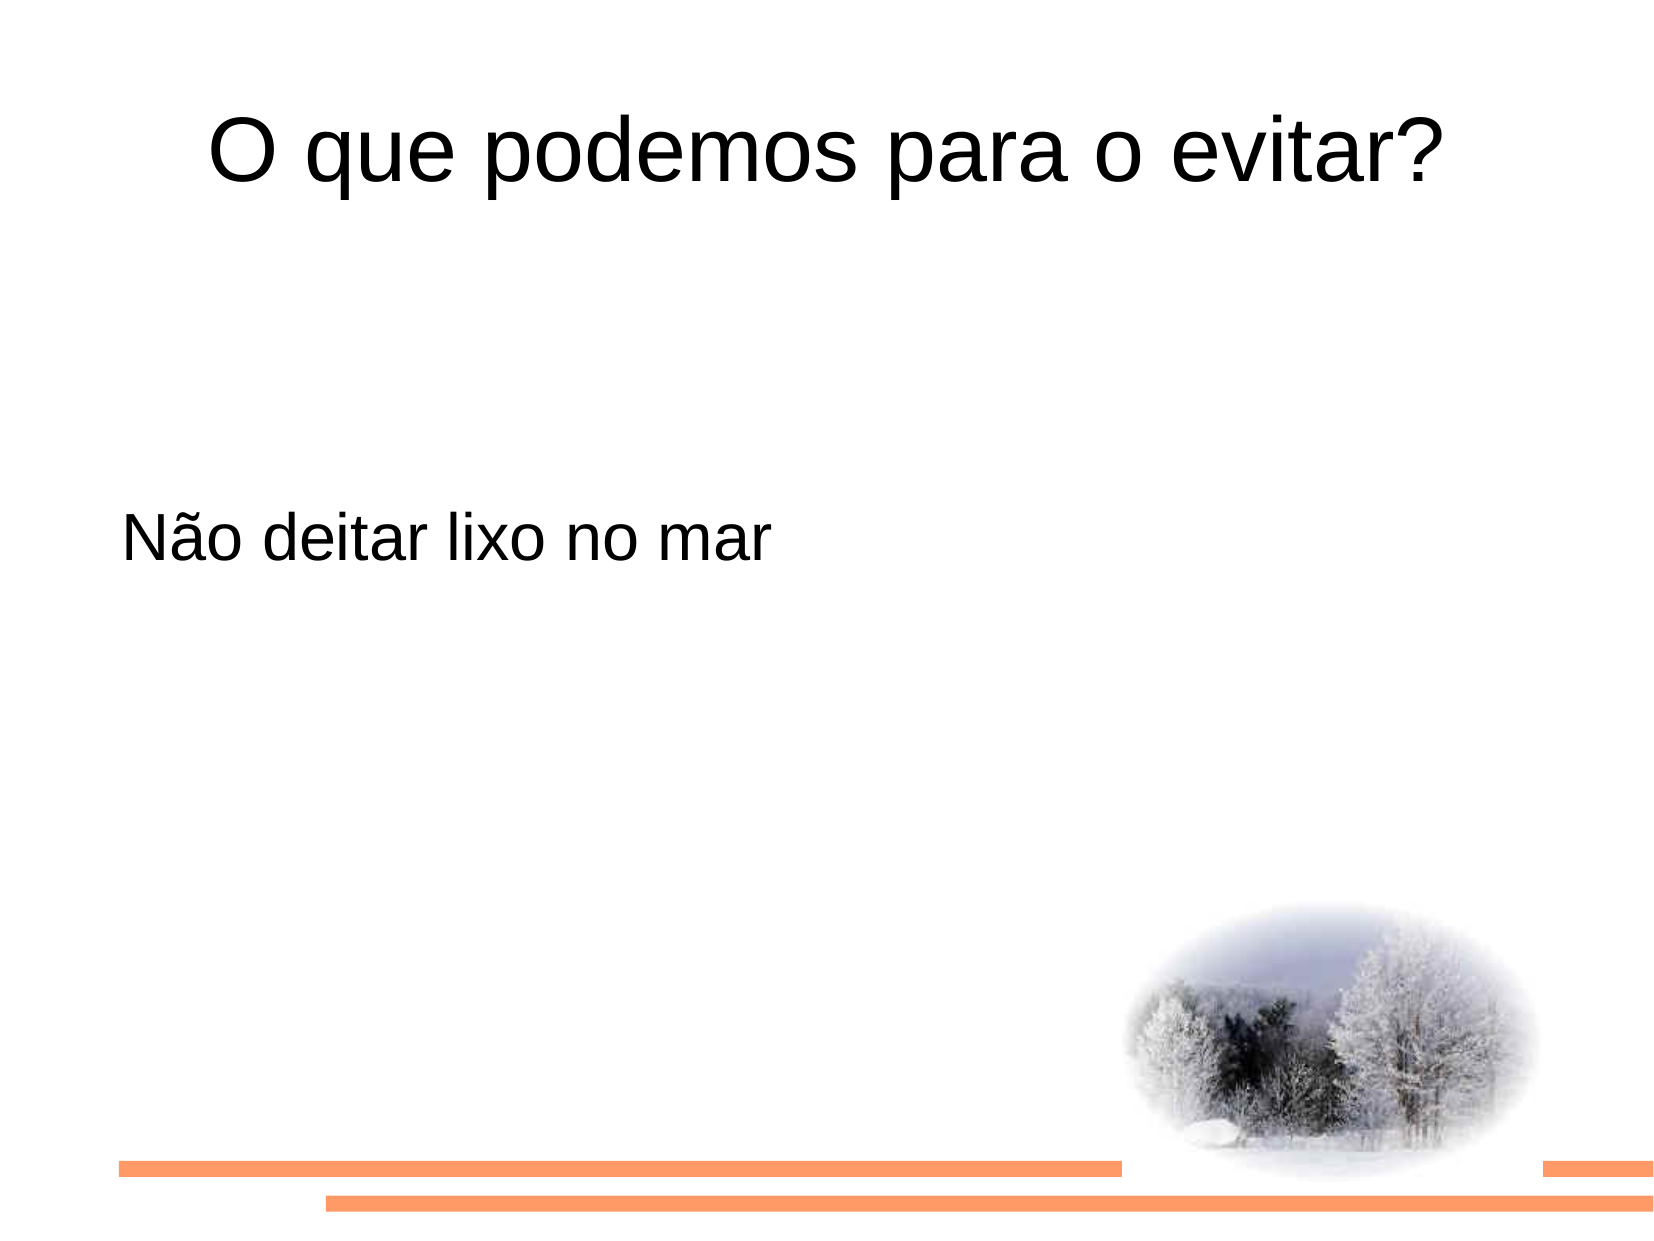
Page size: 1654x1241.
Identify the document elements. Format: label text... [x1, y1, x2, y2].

title O que podemos para o evitar? [121, 46, 1534, 254]
picture [1122, 901, 1543, 1182]
subtitle Não deitar lixo no mar [121, 352, 1565, 798]
